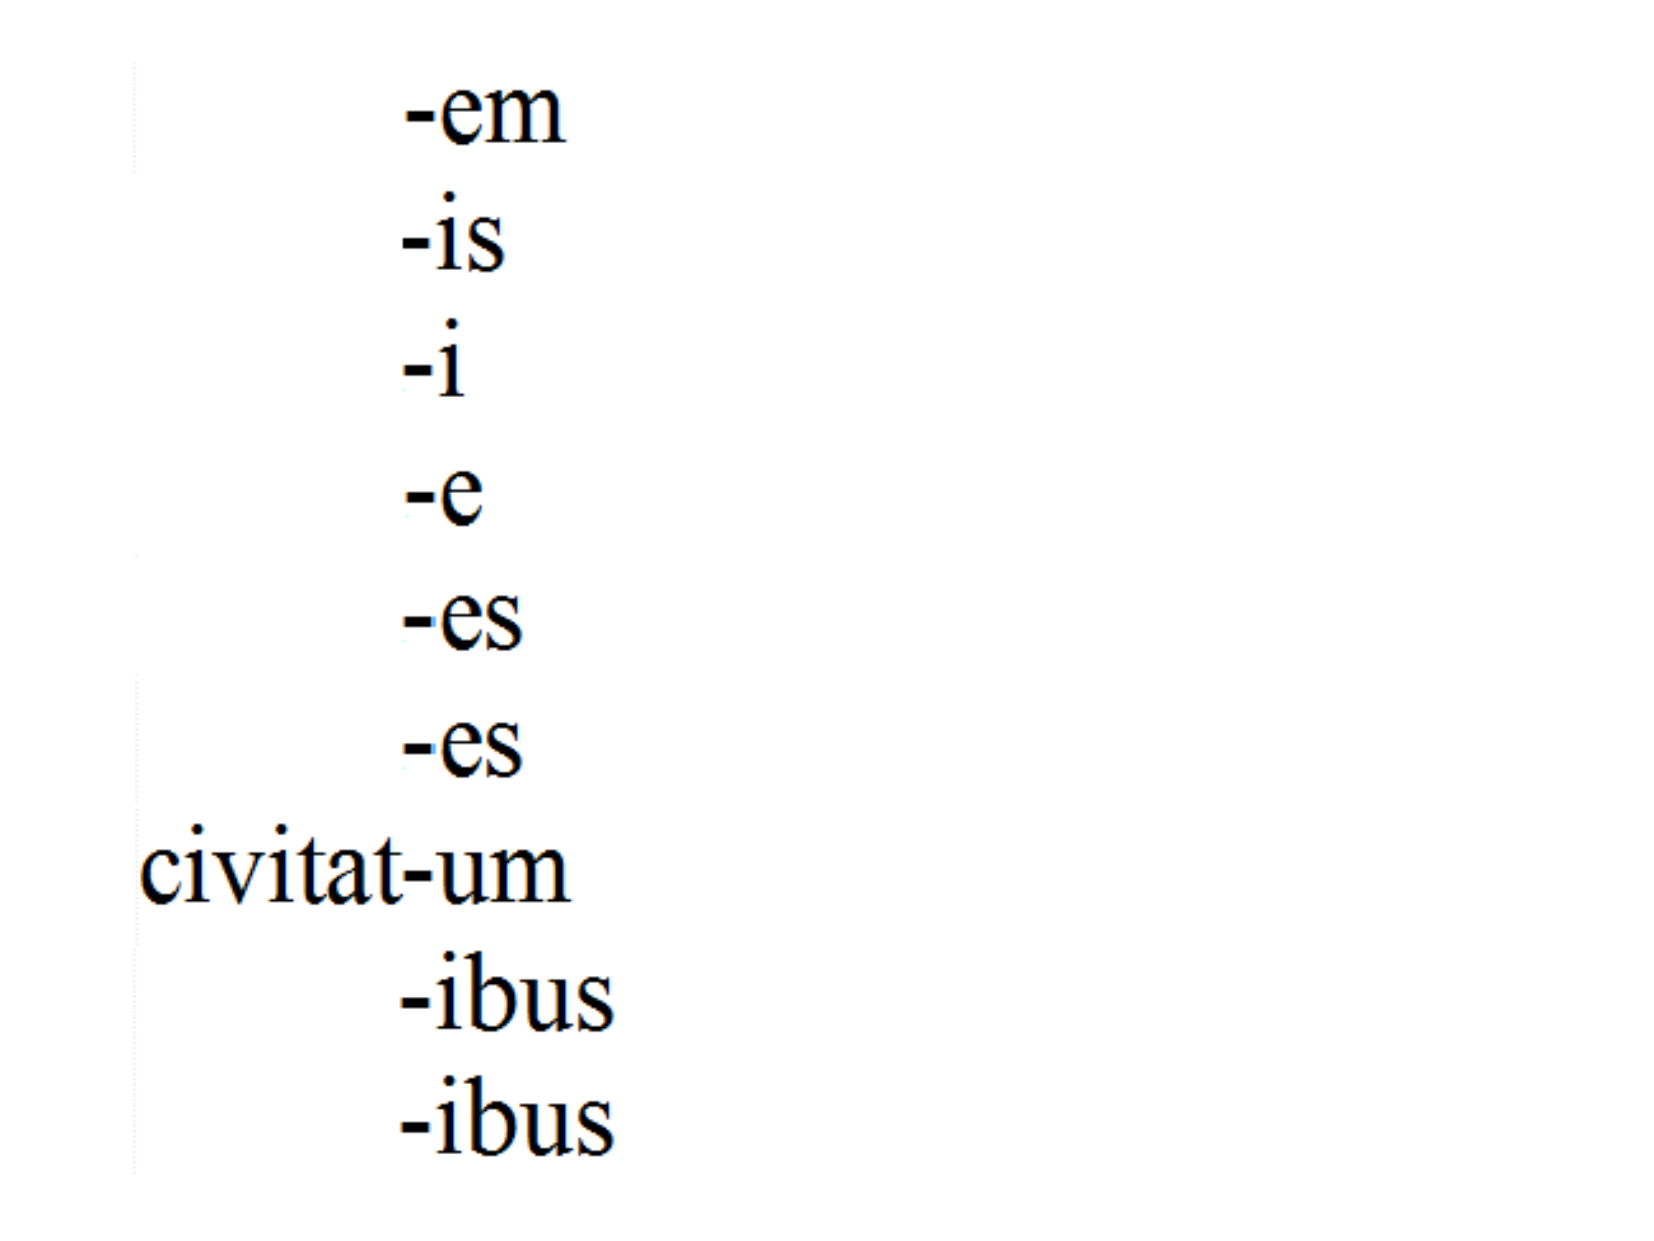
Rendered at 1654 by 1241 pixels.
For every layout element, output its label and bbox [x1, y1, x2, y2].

picture [60, 60, 826, 1181]
